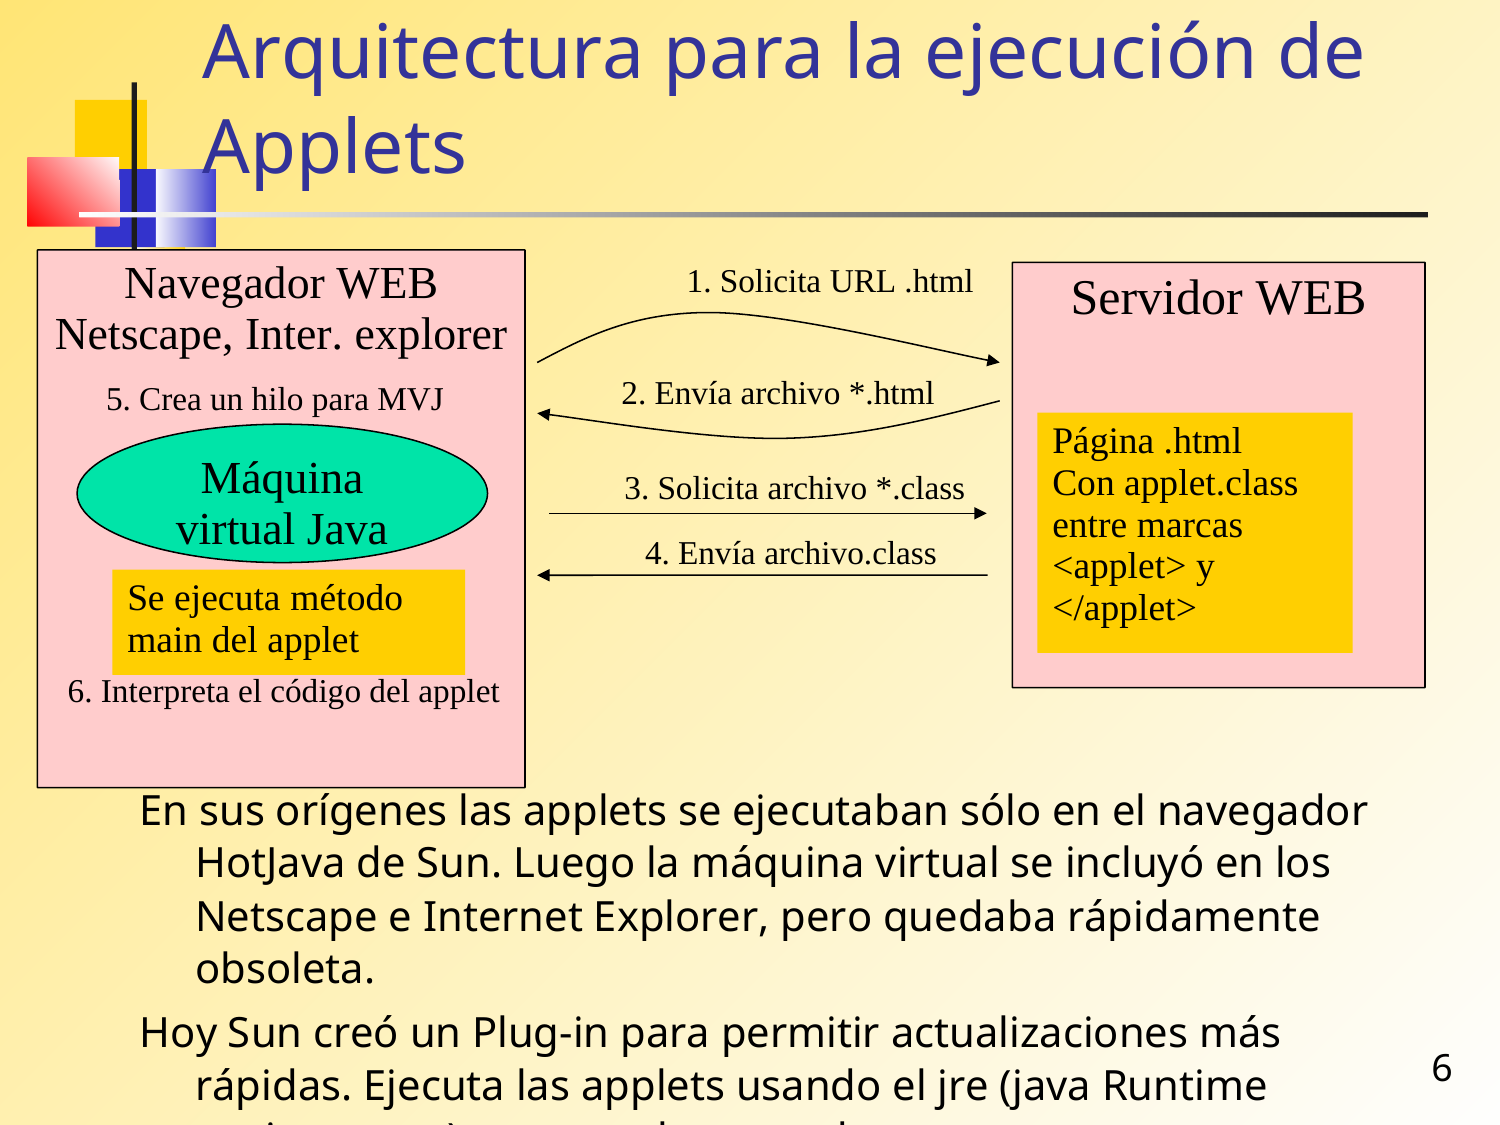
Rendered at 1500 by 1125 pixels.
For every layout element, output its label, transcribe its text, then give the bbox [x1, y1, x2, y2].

text_box Máquina virtual Java [137, 444, 427, 542]
text_box 4. Envía archivo.class [630, 527, 953, 580]
text_box [1037, 637, 1353, 653]
list En sus orígenes las applets se ejecutaban sólo en el navegador HotJava de Sun. Luego la máquina virtual se incluyó en los Netscape e Internet Explorer, pero quedaba rápidamente obsoleta. Hoy Sun creó un Plug-in para permitir actualizaciones más rápidas. Ejecuta las applets usando el jre (java Runtime environment) externo al navegador. [125, 774, 1450, 1080]
text_box 3. Solicita archivo *.class [609, 461, 981, 515]
text_box 5. Crea un hilo para MVJ [91, 372, 460, 426]
text_box 2. Envía archivo *.html [606, 367, 951, 421]
text_box Página .html Con applet.class entre marcas <applet> y </applet> [1037, 412, 1353, 637]
text_box Navegador WEB Netscape, Inter. explorer [37, 249, 526, 788]
text_box Servidor WEB [1012, 262, 1426, 688]
title Arquitectura para la ejecución de Applets [187, 16, 1466, 201]
text_box 1. Solicita URL .html [671, 255, 989, 309]
text_box 6. Interpreta el código del applet [52, 664, 516, 718]
text_box Se ejecuta método main del applet [112, 569, 466, 664]
